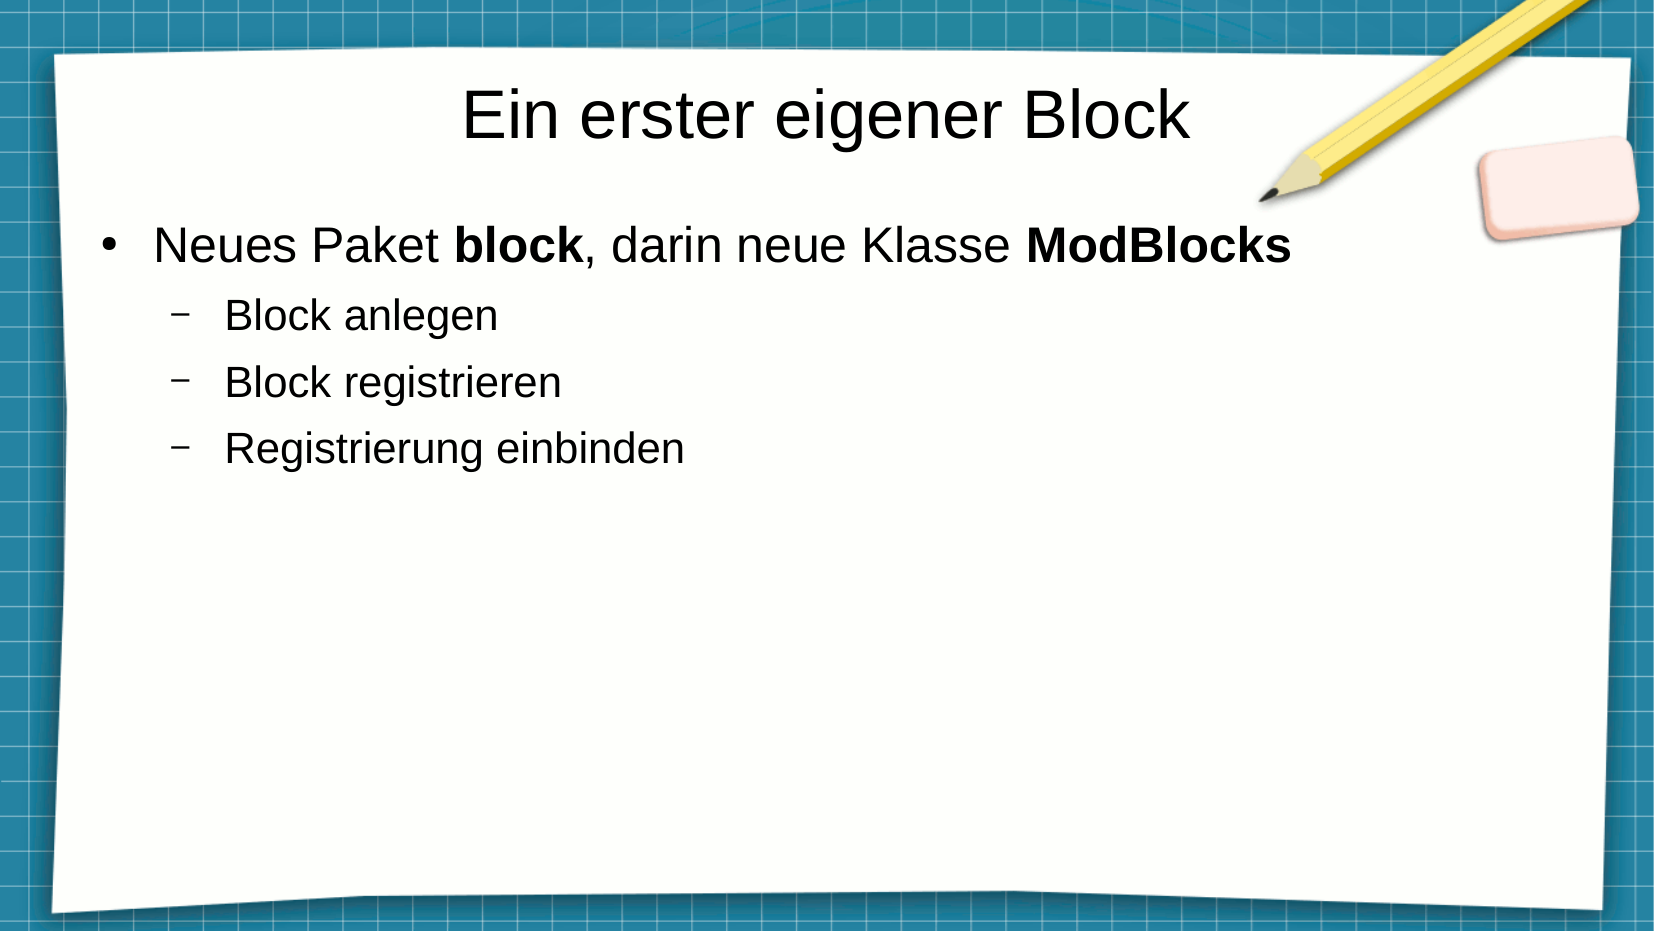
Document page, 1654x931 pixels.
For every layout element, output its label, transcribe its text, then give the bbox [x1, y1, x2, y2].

title Ein erster eigener Block [82, 37, 1571, 193]
list Neues Paket block, darin neue Klasse ModBlocks Block anlegen Block registrieren Registrierung einbinden [82, 217, 1571, 621]
picture [0, 0, 1654, 931]
